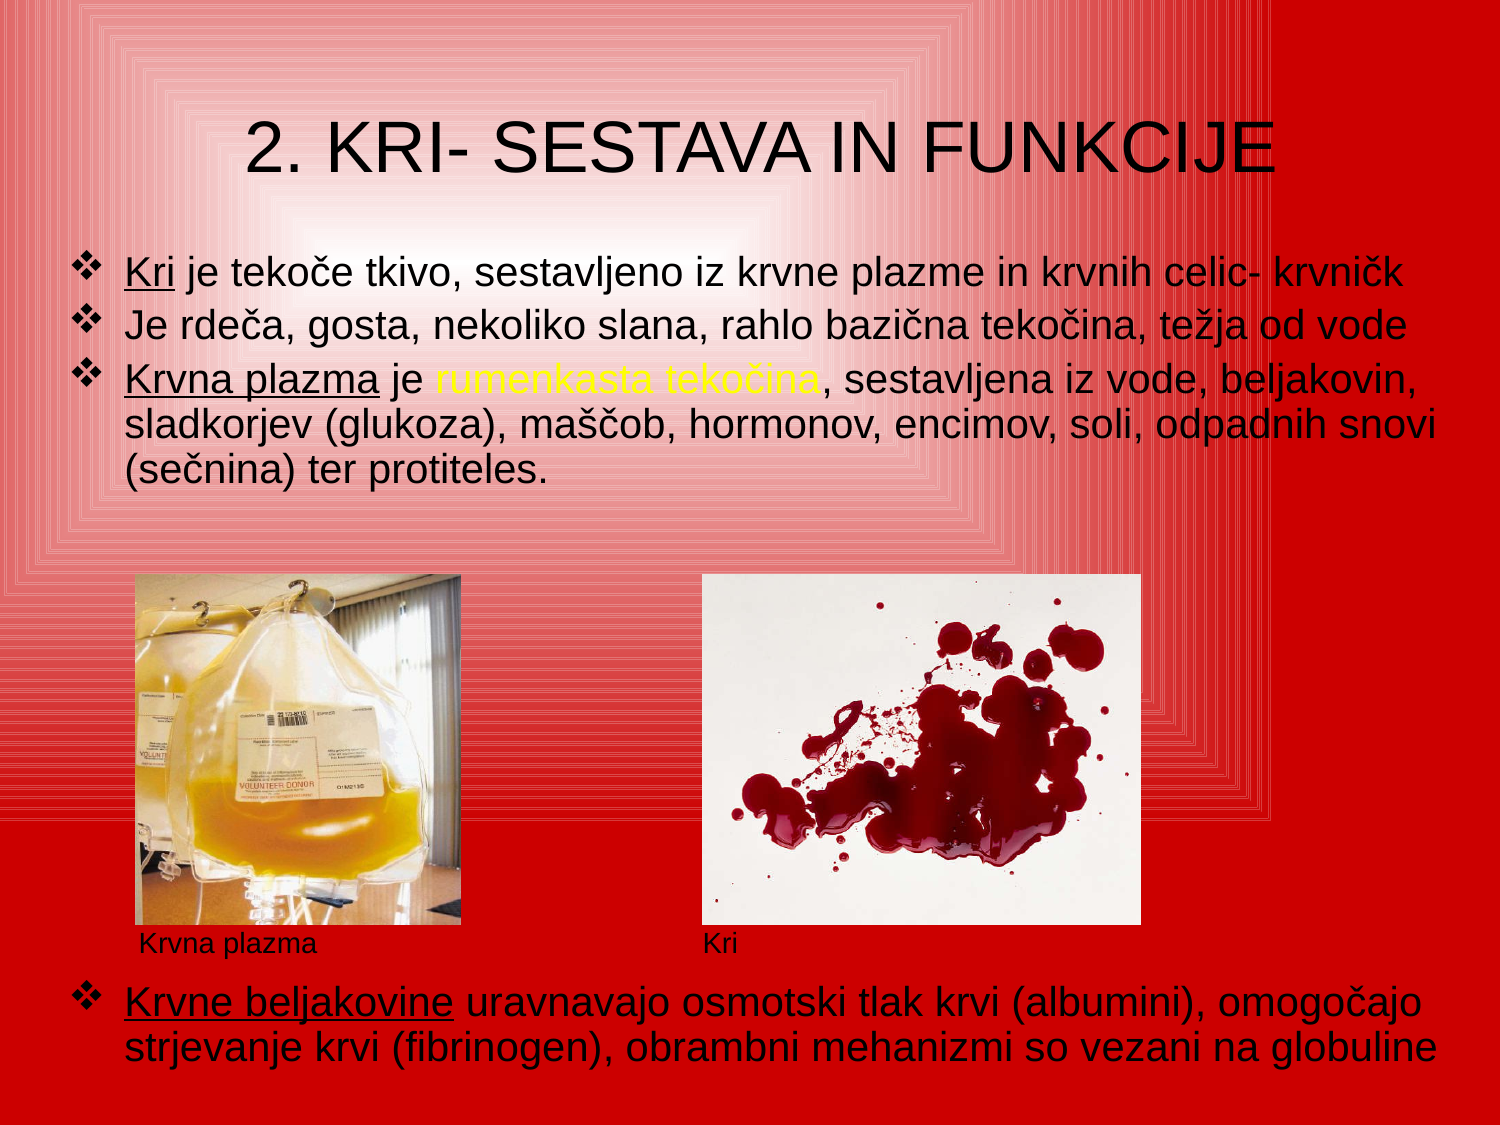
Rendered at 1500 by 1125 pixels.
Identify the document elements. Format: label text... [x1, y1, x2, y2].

text_box Krvna plazma [123, 916, 333, 967]
text_box Kri [687, 916, 762, 967]
picture [702, 574, 1141, 925]
title 2. KRI- SESTAVA IN FUNKCIJE [75, 45, 1425, 184]
picture [135, 574, 461, 925]
list Kri je tekoče tkivo, sestavljeno iz krvne plazme in krvnih celic- krvničk Je rdeča, gosta, nekoliko slana, rahlo bazična tekočina, težja od vode Krvna plazma je rumenkasta tekočina, sestavljena iz vode, beljakovin, sladkorjev (glukoza), maščob, hormonov, encimov, soli, odpadnih snovi (sečnina) ter protiteles. Krvne beljakovine uravnavajo osmotski tlak krvi (albumini), omogočajo strjevanje krvi (fibrinogen), obrambni mehanizmi so vezani na globuline [53, 184, 1471, 811]
